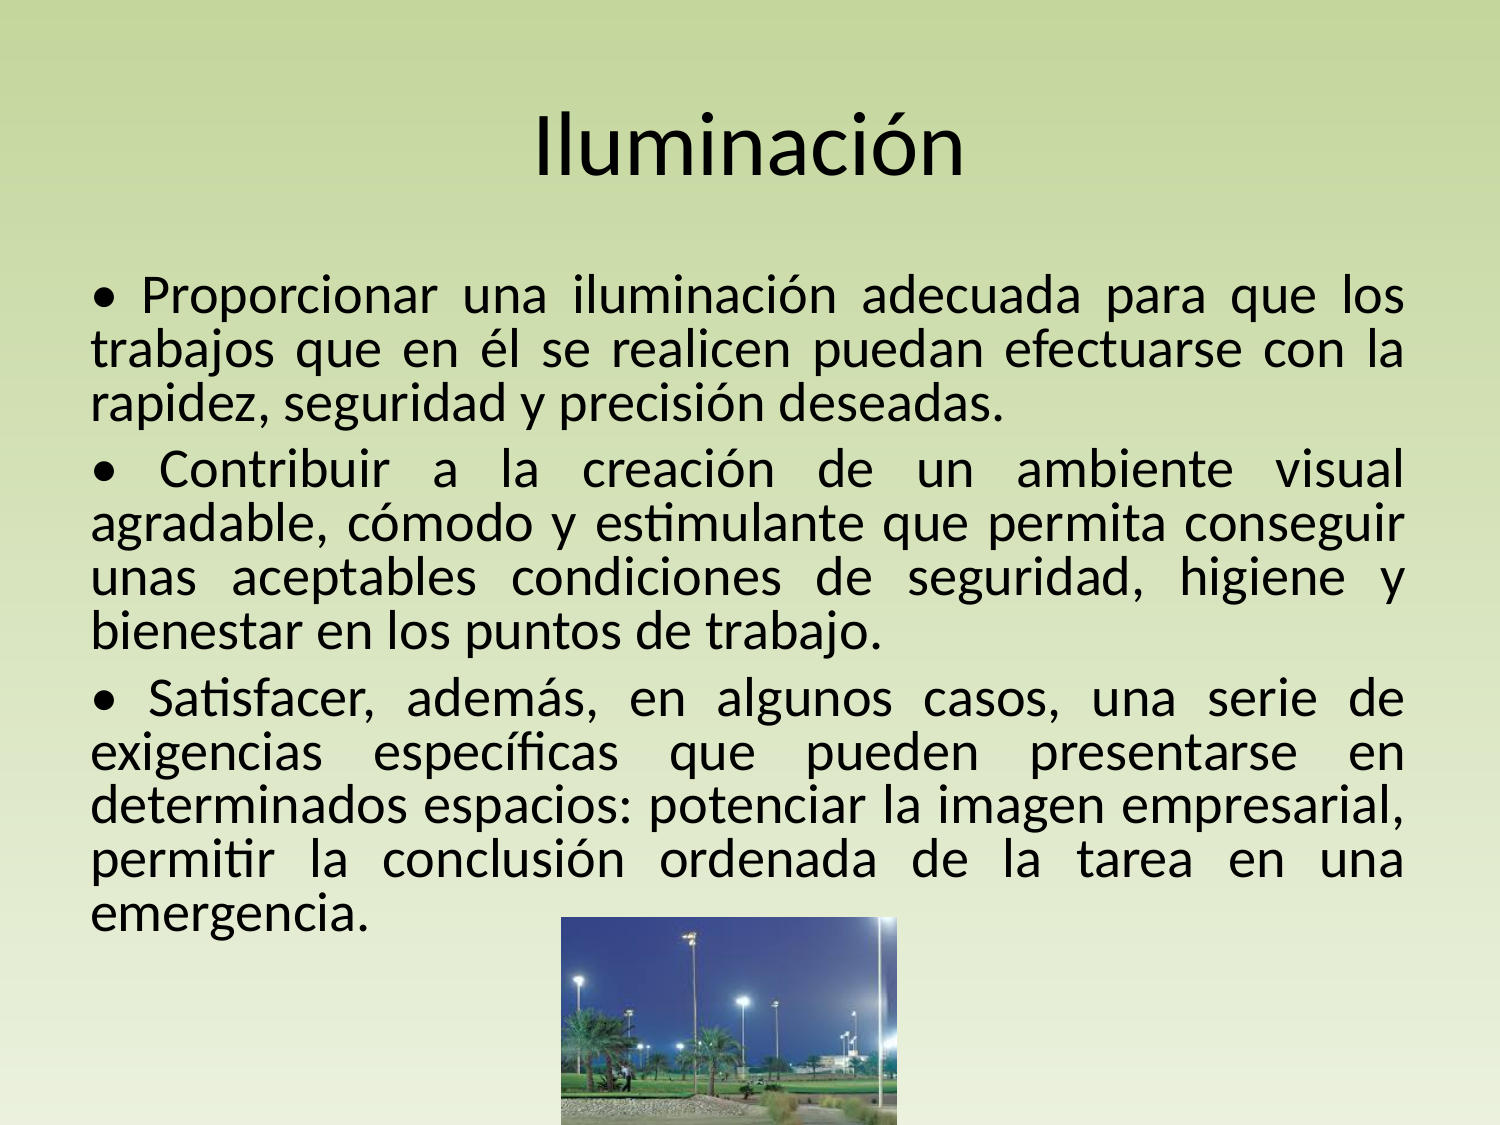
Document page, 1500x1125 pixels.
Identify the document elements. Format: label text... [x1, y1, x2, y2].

title Iluminación [75, 45, 1426, 233]
list • Proporcionar una iluminación adecuada para que los trabajos que en él se realicen puedan efectuarse con la rapidez, seguridad y precisión deseadas. • Contribuir a la creación de un ambiente visual agradable, cómodo y estimulante que permita conseguir unas aceptables condiciones de seguridad, higiene y bienestar en los puntos de trabajo. • Satisfacer, además, en algunos casos, una serie de exigencias específicas que pueden presentarse en determinados espacios: potenciar la imagen empresarial, permitir la conclusión ordenada de la tarea en una emergencia. [75, 262, 1426, 1005]
picture [561, 917, 897, 1125]
